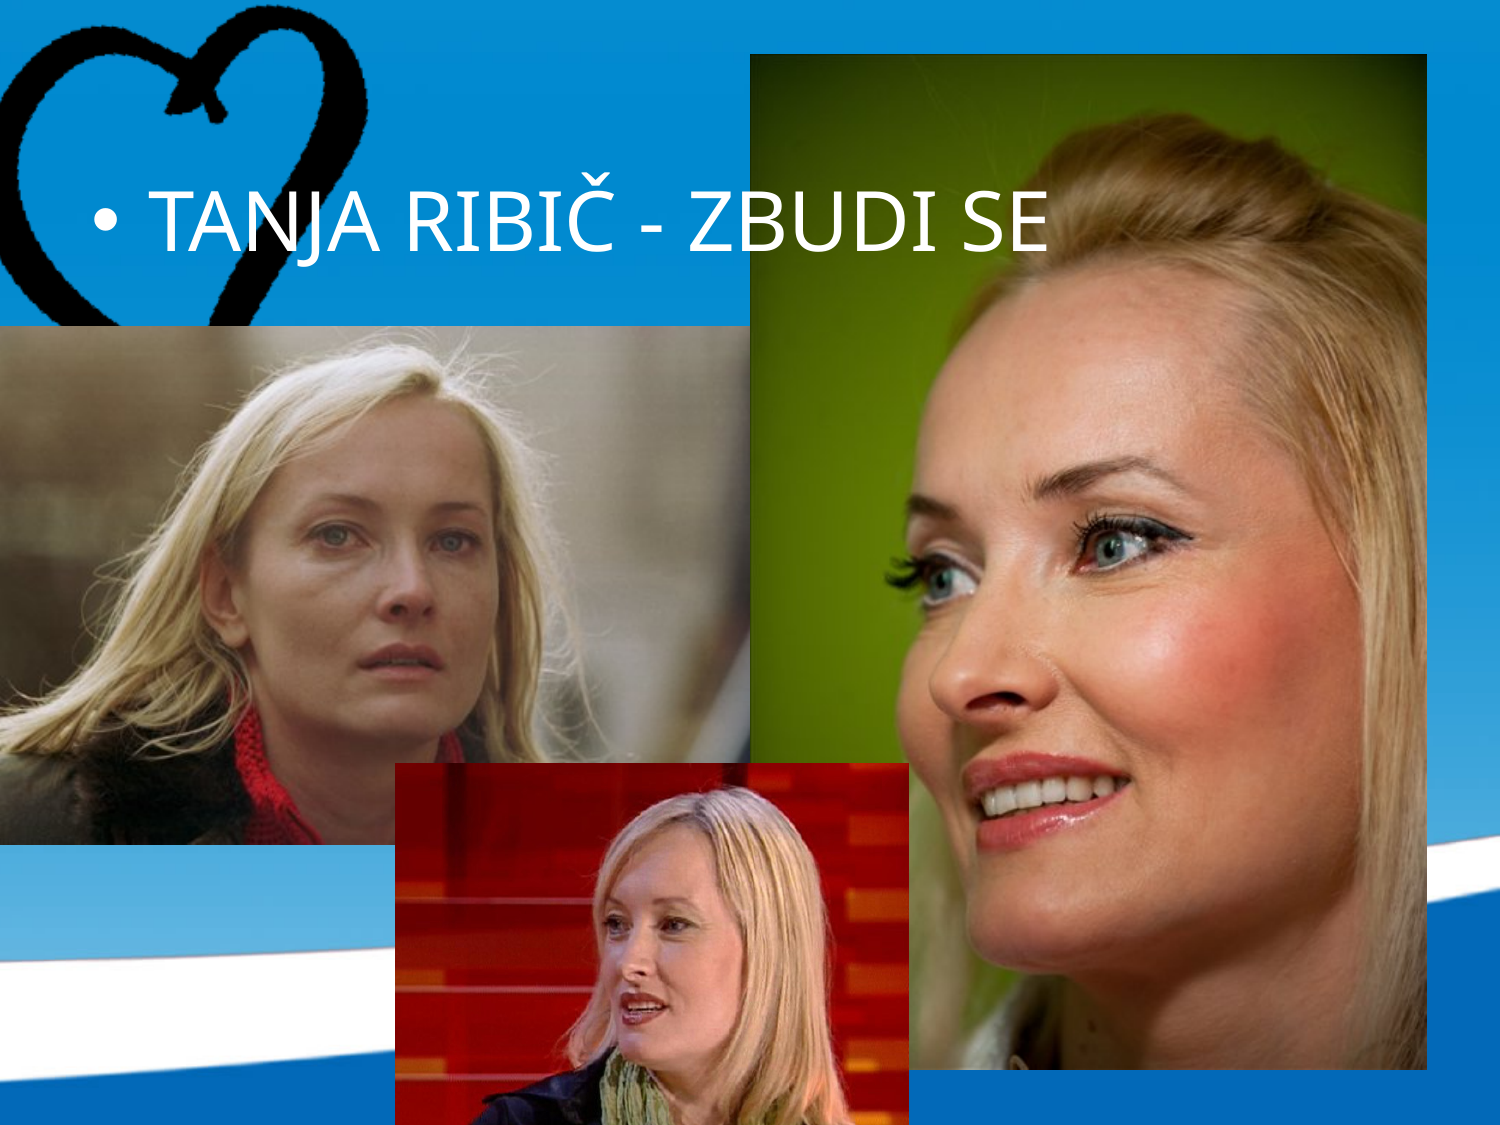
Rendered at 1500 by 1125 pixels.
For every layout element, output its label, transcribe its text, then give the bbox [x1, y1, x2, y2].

picture [0, 7, 1500, 1125]
picture [751, 55, 1426, 160]
list TANJA RIBIČ - ZBUDI SE [76, 160, 1427, 904]
